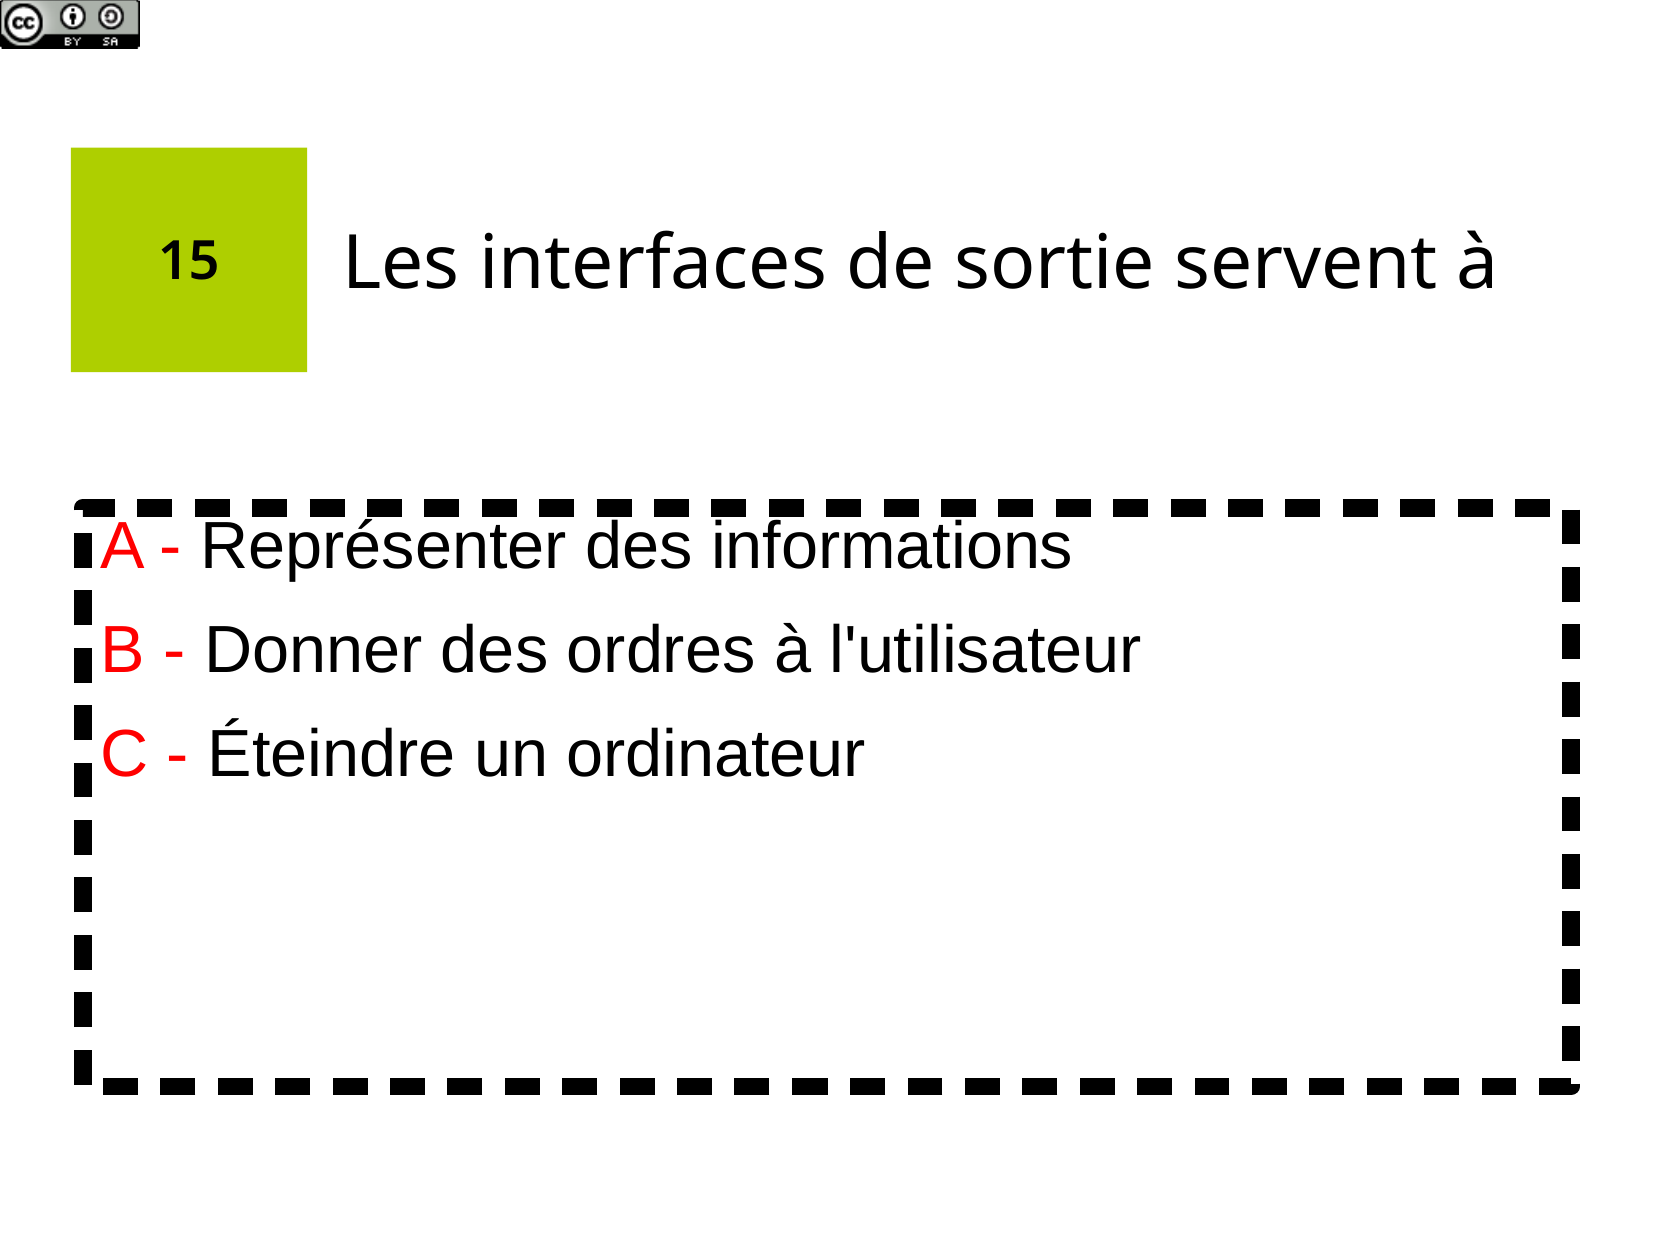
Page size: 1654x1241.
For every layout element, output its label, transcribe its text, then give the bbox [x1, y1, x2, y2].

picture [0, 0, 140, 49]
list Représenter des informations Donner des ordres à l'utilisateur Éteindre un ordinateur [82, 507, 1571, 1087]
title Les interfaces de sortie servent à [342, 59, 1571, 461]
